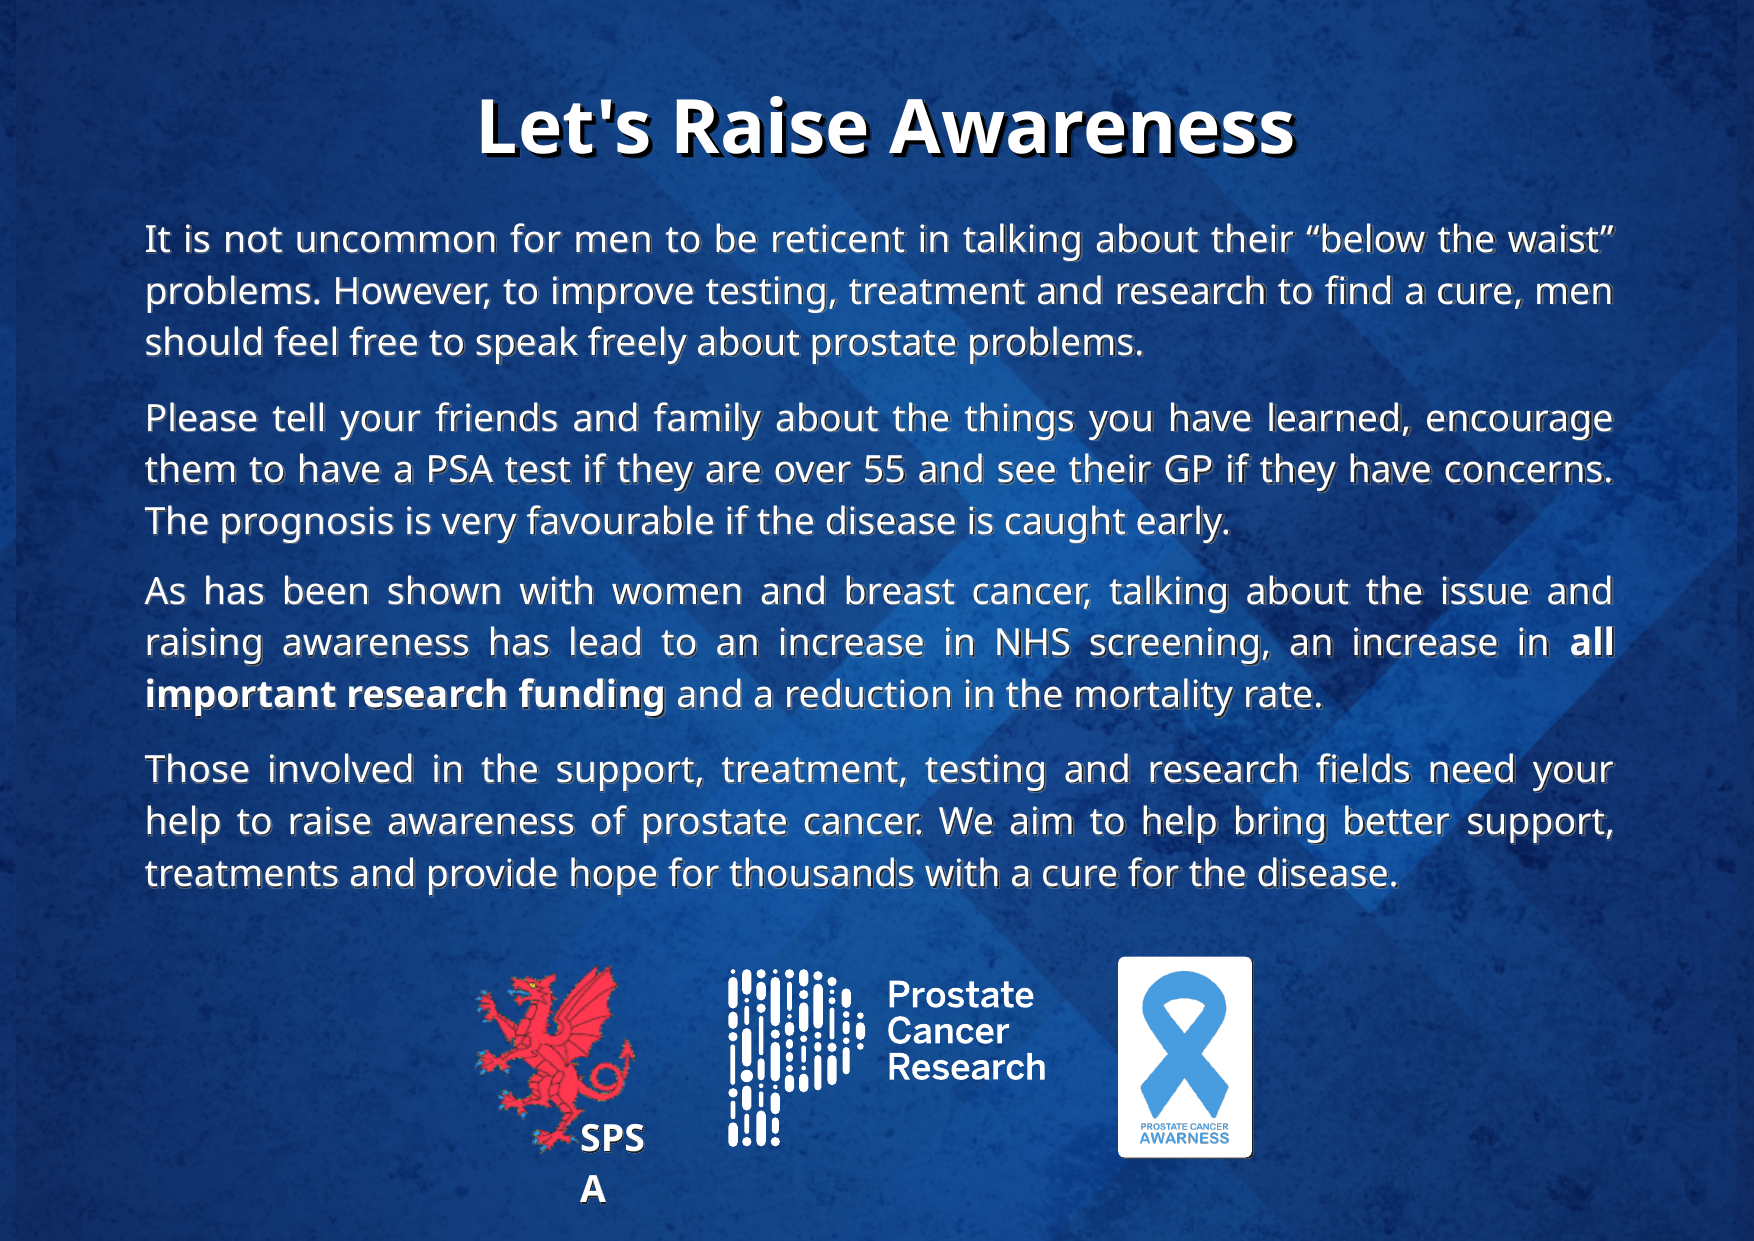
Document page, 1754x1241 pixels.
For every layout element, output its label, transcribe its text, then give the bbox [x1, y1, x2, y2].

text_box [1118, 956, 1252, 1158]
picture [0, 0, 1754, 1241]
text_box It is not uncommon for men to be reticent in talking about their “below the waist” problems. However, to improve testing, treatment and research to find a cure, men should feel free to speak freely about prostate problems. Please tell your friends and family about the things you have learned, encourage them to have a PSA test if they are over 55 and see their GP if they have concerns. The prognosis is very favourable if the disease is caught early. As has been shown with women and breast cancer, talking about the issue and raising awareness has lead to an increase in NHS screening, an increase in all important research funding and a reduction in the mortality rate. Those involved in the support, treatment, testing and research fields need your help to raise awareness of prostate cancer. We aim to help bring better support, treatments and provide hope for thousands with a cure for the disease. [129, 200, 1630, 902]
text_box SPSA [565, 1104, 685, 1164]
text_box Let's Raise Awareness [389, 70, 1382, 176]
